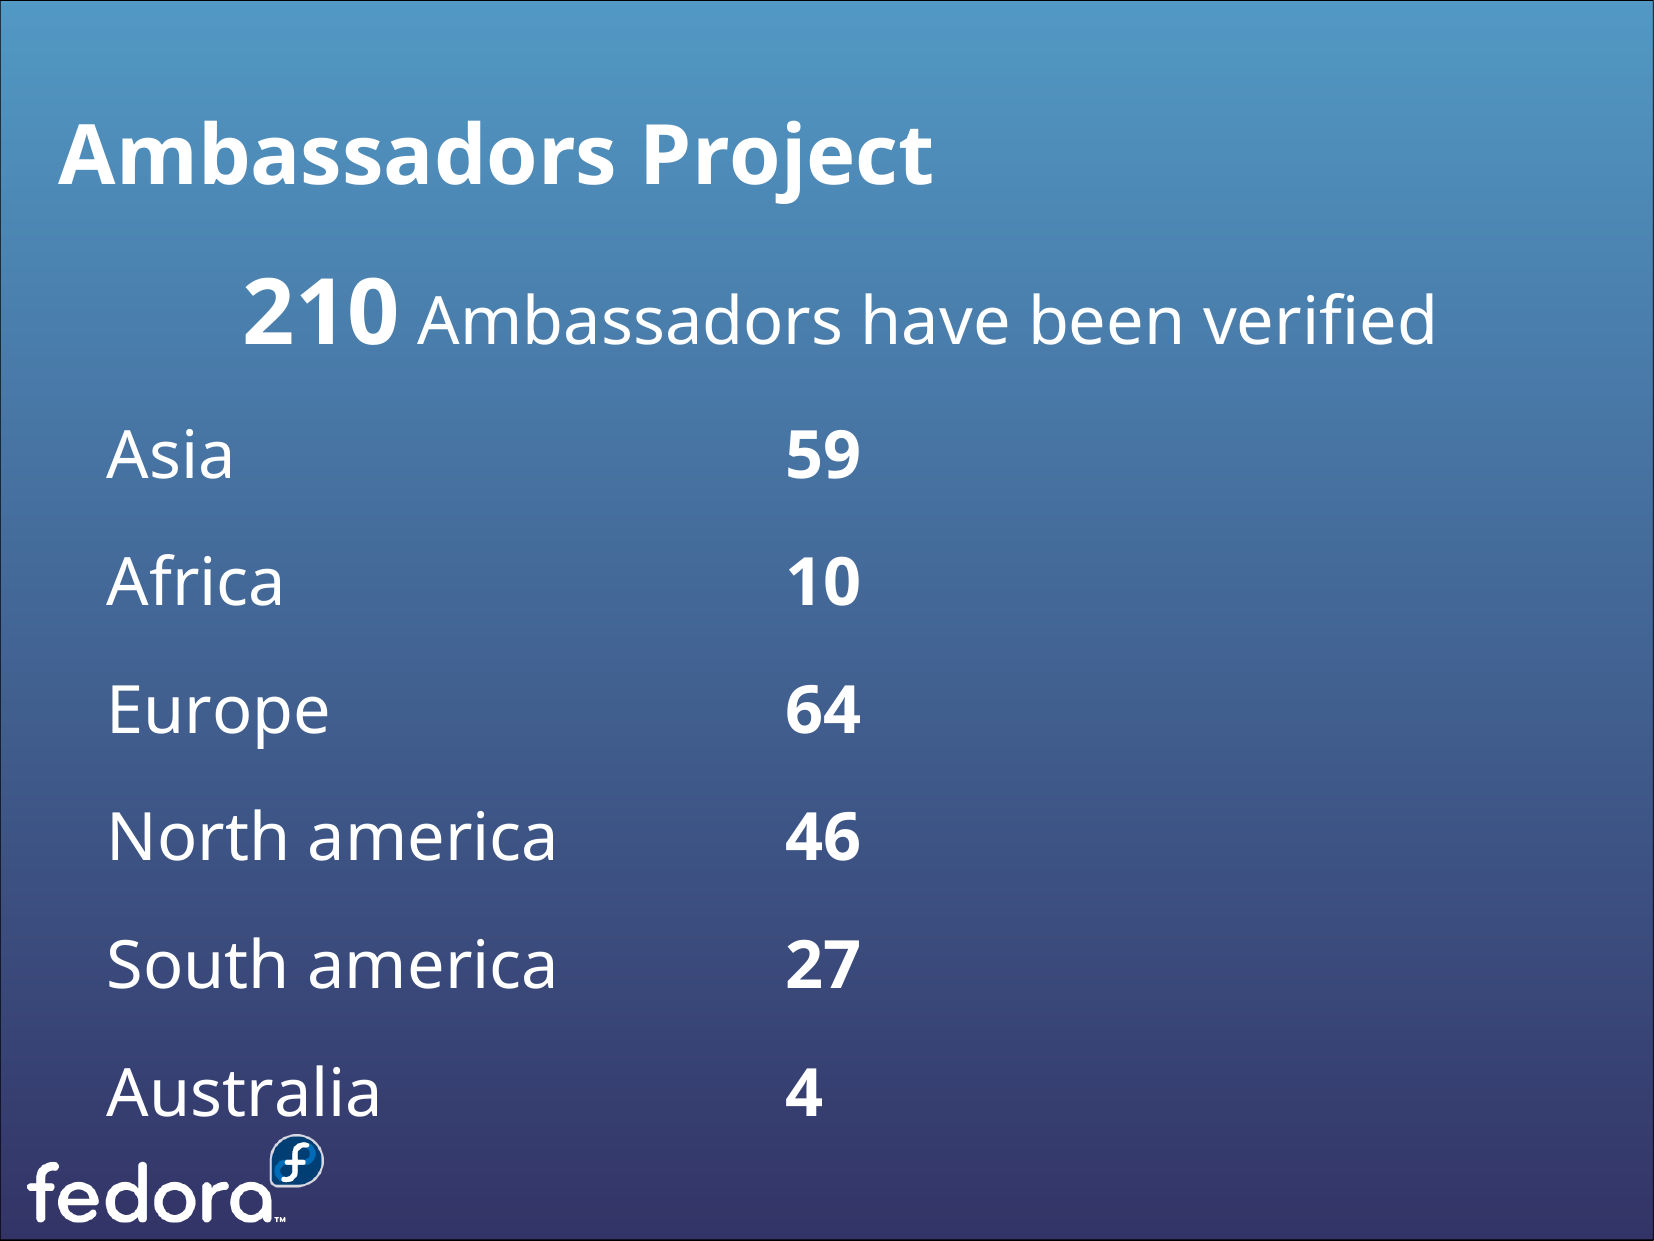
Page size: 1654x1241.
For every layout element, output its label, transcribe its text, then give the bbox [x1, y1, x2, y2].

title Ambassadors Project [59, 95, 1624, 200]
list Asia Africa Europe North america South america Australia [89, 399, 739, 1123]
list 59 10 64 46 27 4 [767, 399, 1417, 1123]
picture [26, 1133, 325, 1223]
list 210 Ambassadors have been verified [59, 236, 1624, 414]
